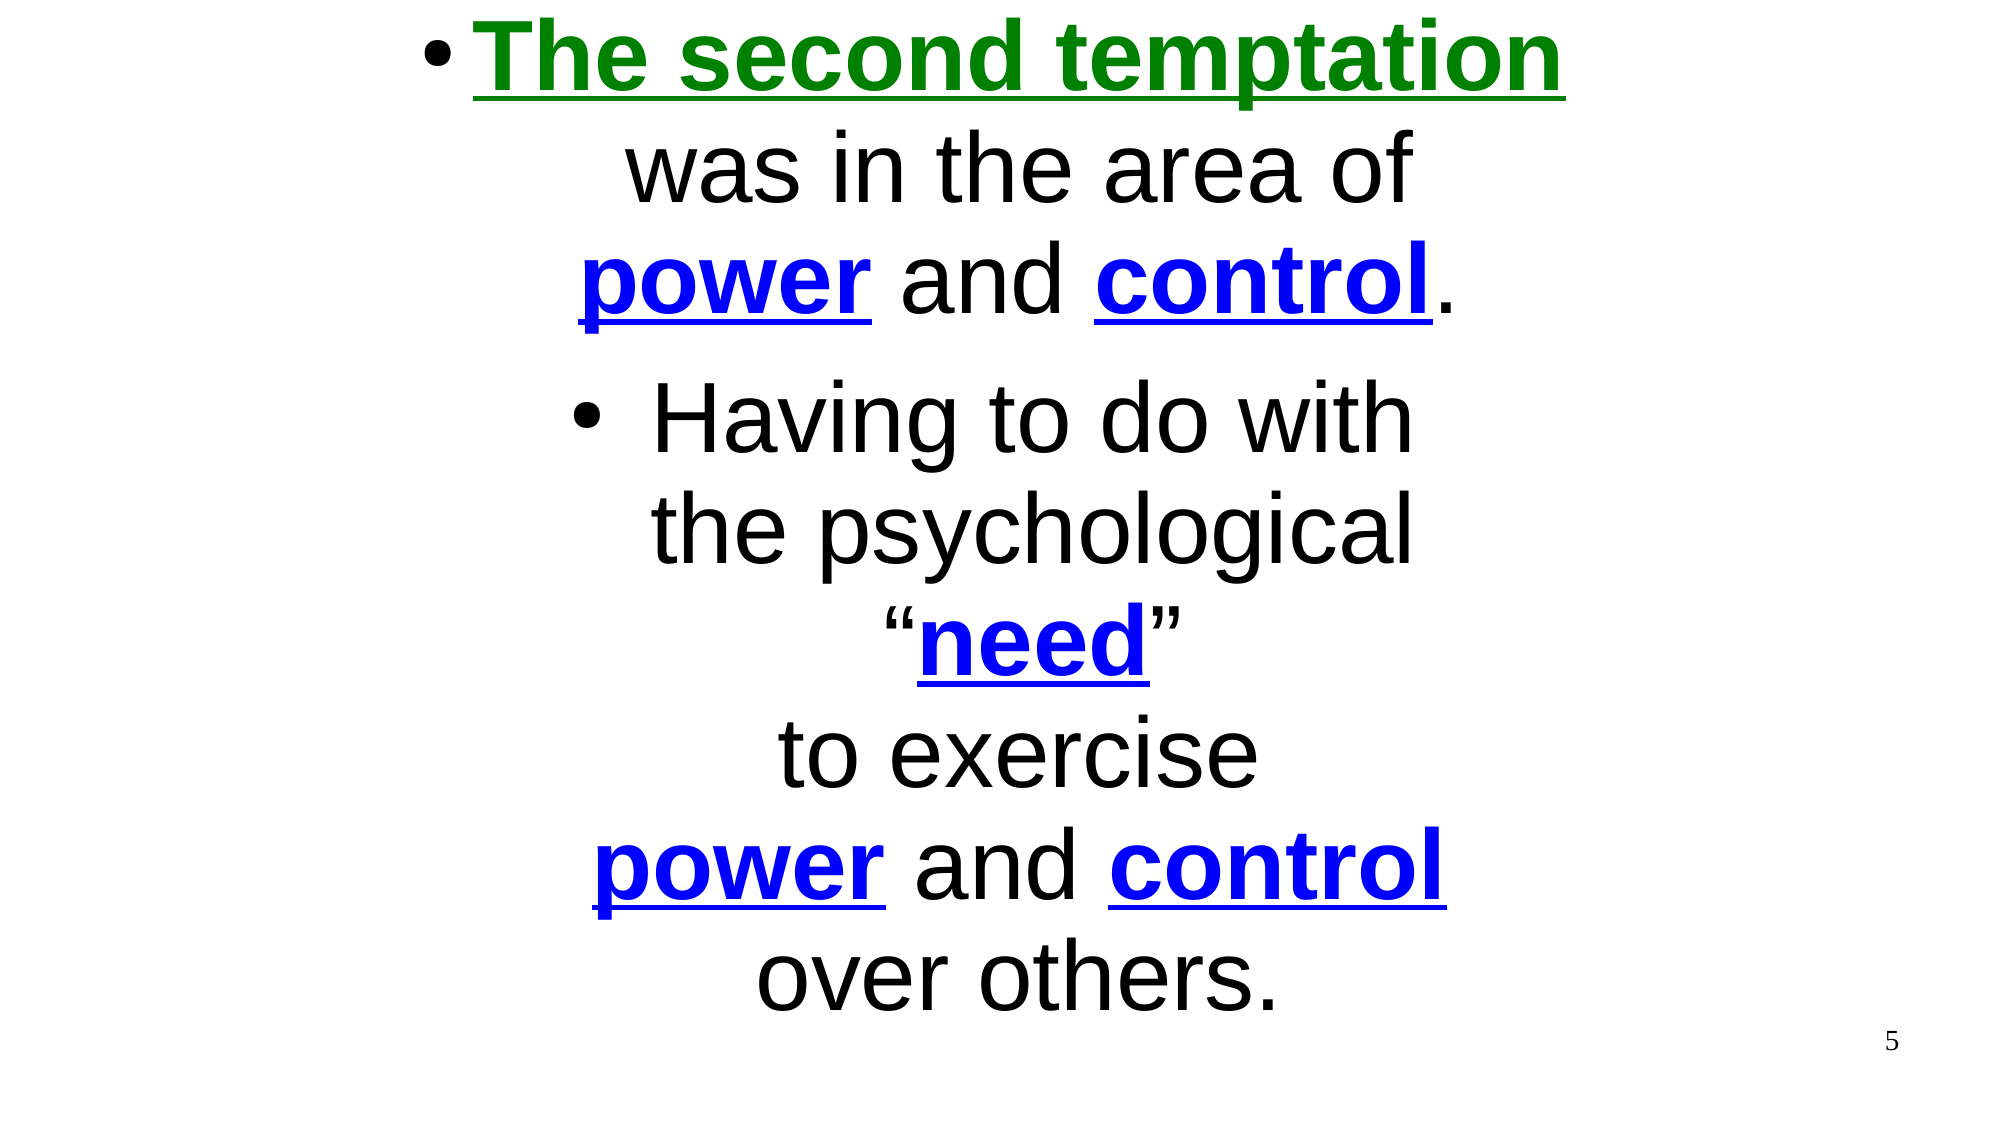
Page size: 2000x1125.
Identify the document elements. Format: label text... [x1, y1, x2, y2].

list The second temptation was in the area of power and control. Having to do with the psychological “need” to exercise power and control over others. [0, 0, 1996, 1123]
